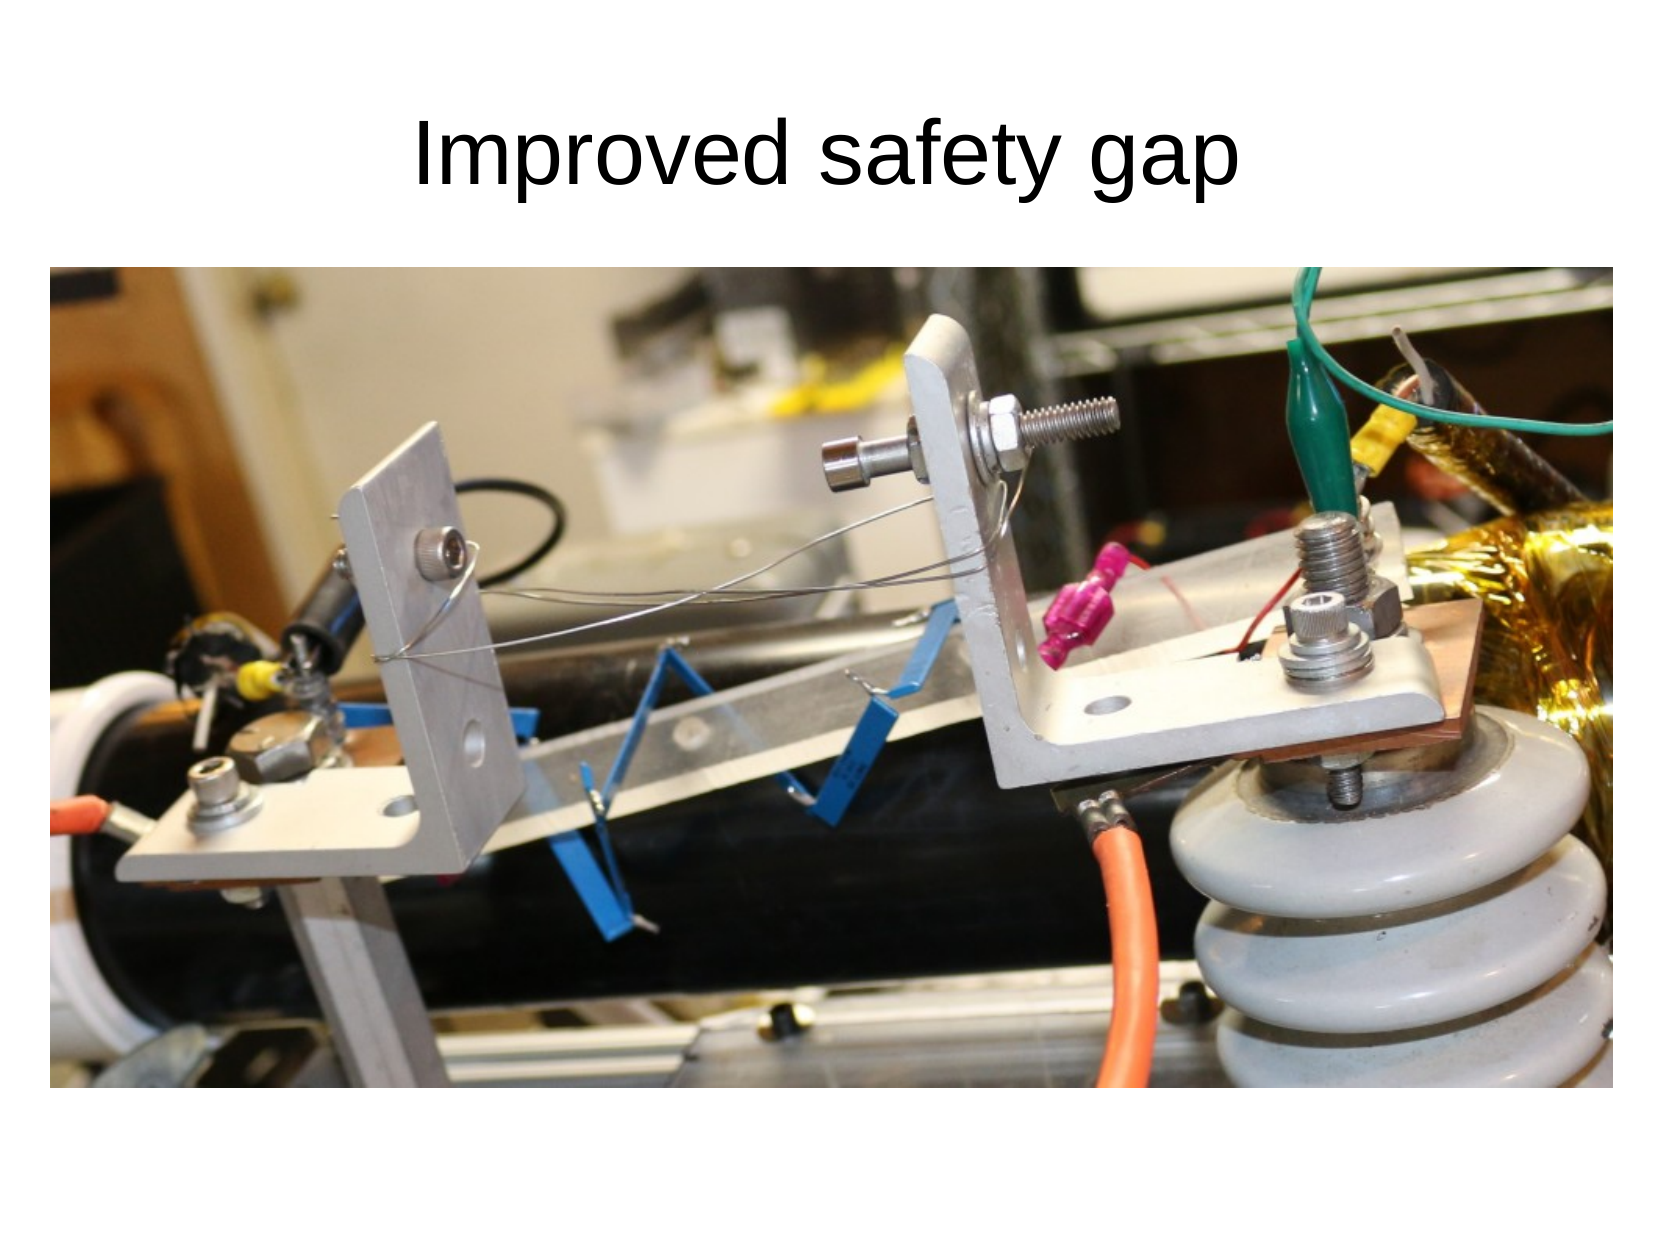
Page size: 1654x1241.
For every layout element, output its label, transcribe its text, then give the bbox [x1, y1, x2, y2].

picture [50, 267, 1613, 1088]
title Improved safety gap [82, 49, 1571, 257]
